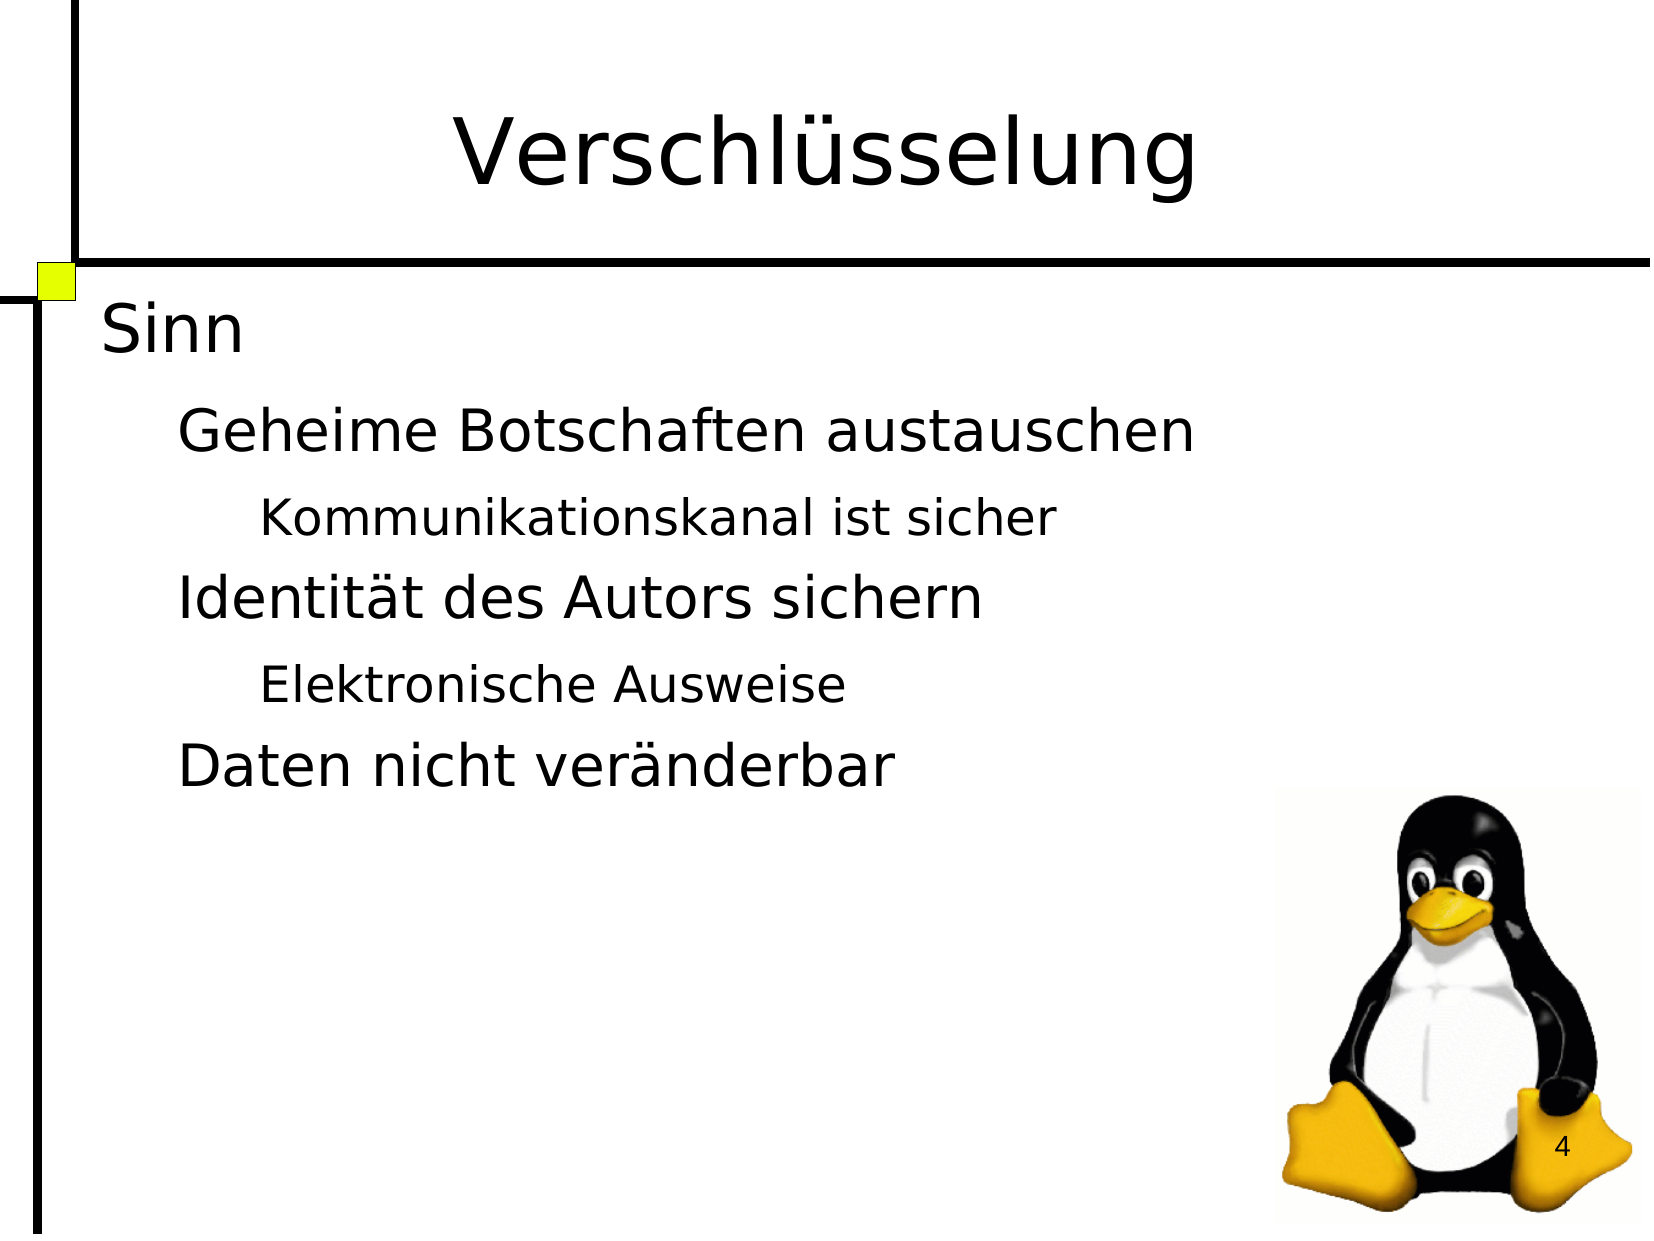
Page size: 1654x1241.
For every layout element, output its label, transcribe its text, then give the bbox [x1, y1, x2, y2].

title Verschlüsselung [82, 49, 1571, 257]
list Sinn Geheime Botschaften austauschen Kommunikationskanal ist sicher Identität des Autors sichern Elektronische Ausweise Daten nicht veränderbar [82, 290, 1571, 1109]
picture [1275, 787, 1642, 1223]
